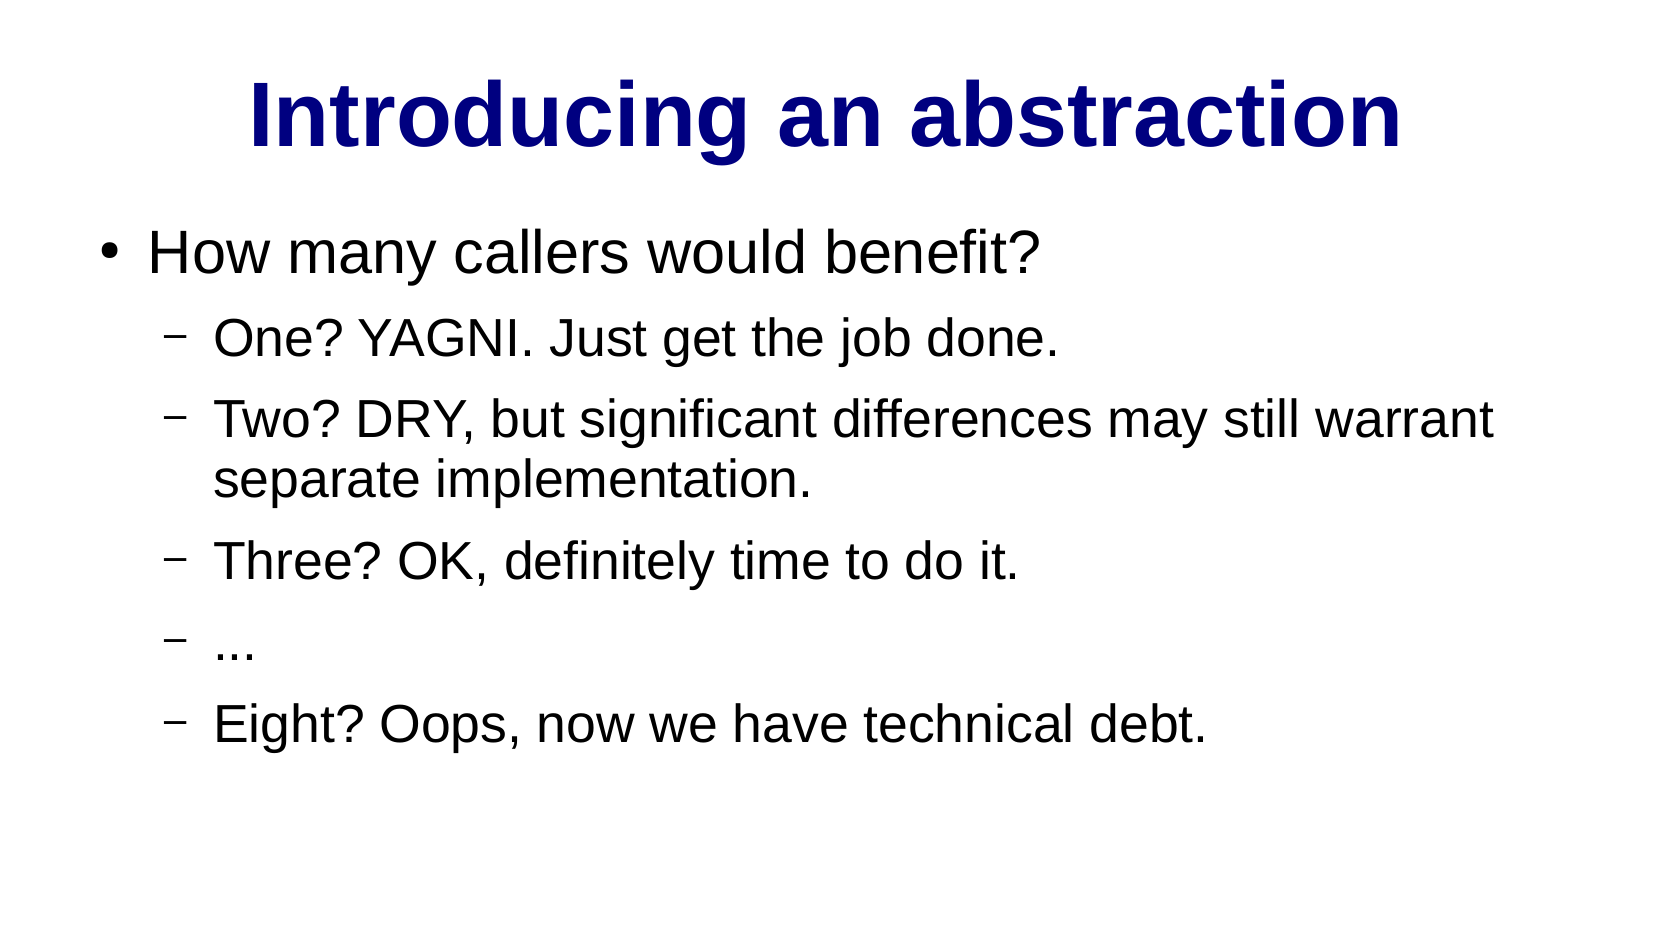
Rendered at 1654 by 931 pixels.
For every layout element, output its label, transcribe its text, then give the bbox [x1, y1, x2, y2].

title Introducing an abstraction [82, 37, 1571, 193]
list How many callers would benefit? One? YAGNI. Just get the job done. Two? DRY, but significant differences may still warrant separate implementation. Three? OK, definitely time to do it. ... Eight? Oops, now we have technical debt. [82, 217, 1571, 758]
